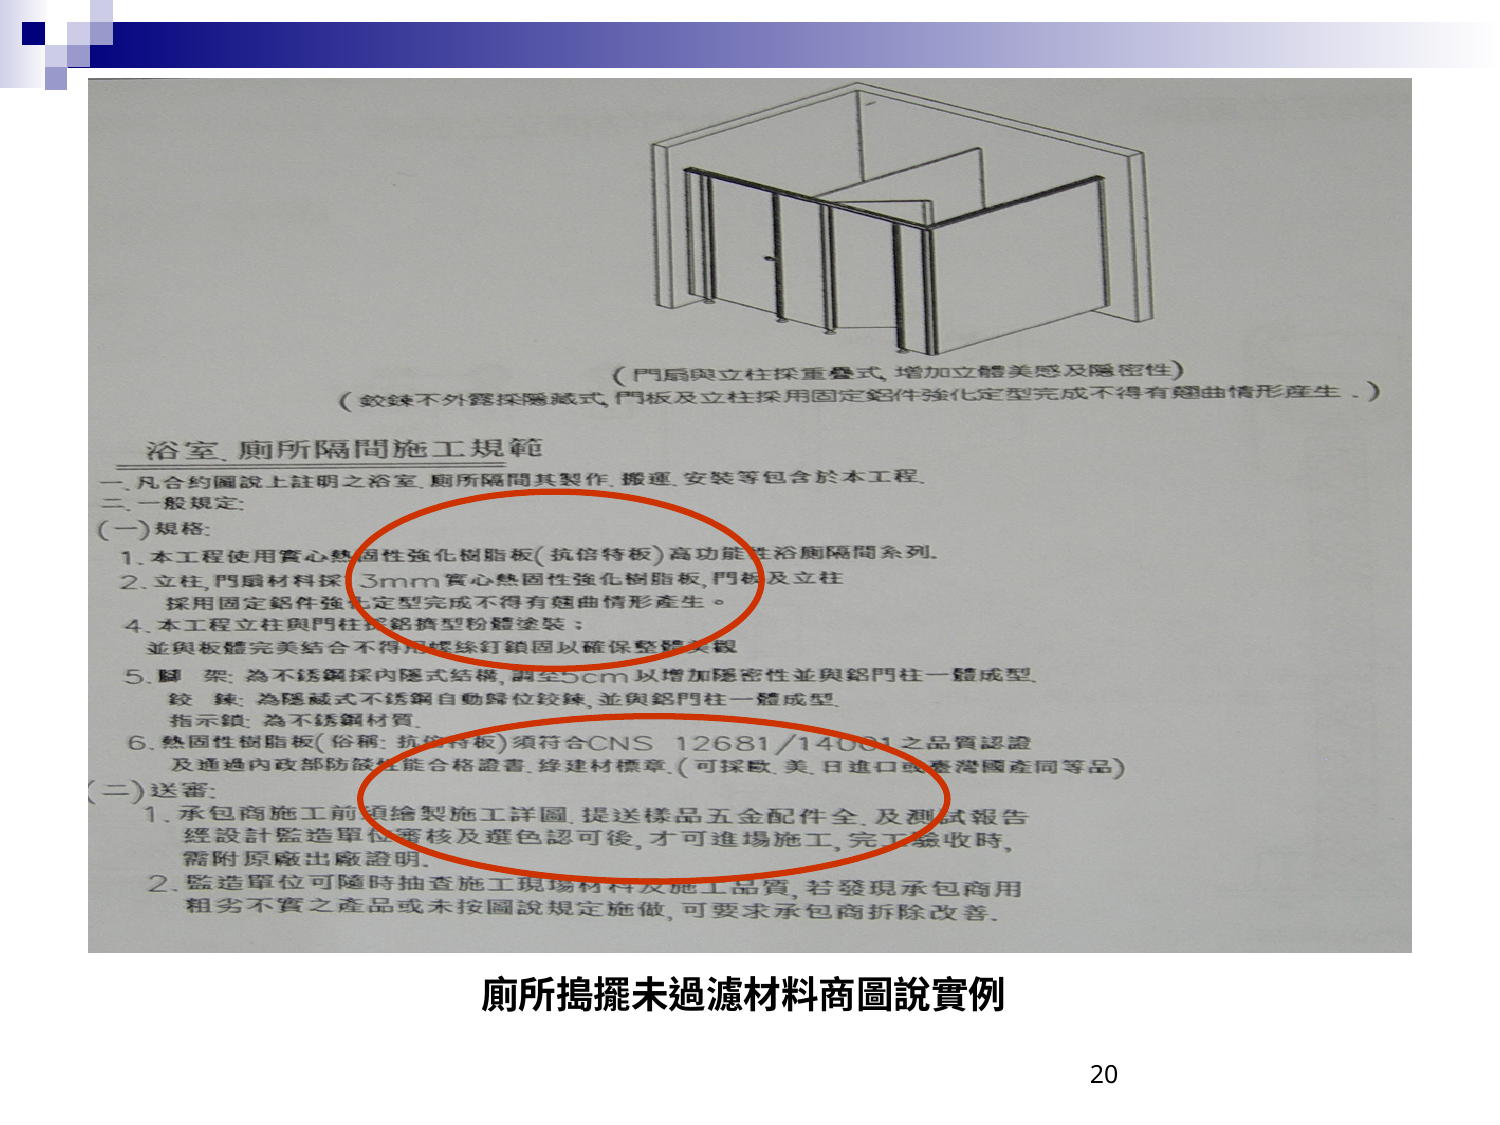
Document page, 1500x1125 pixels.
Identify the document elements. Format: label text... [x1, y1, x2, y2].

picture [88, 78, 1412, 953]
text_box [1074, 1025, 1426, 1101]
text_box 廁所搗擺未過濾材料商圖說實例 [466, 964, 1058, 1069]
